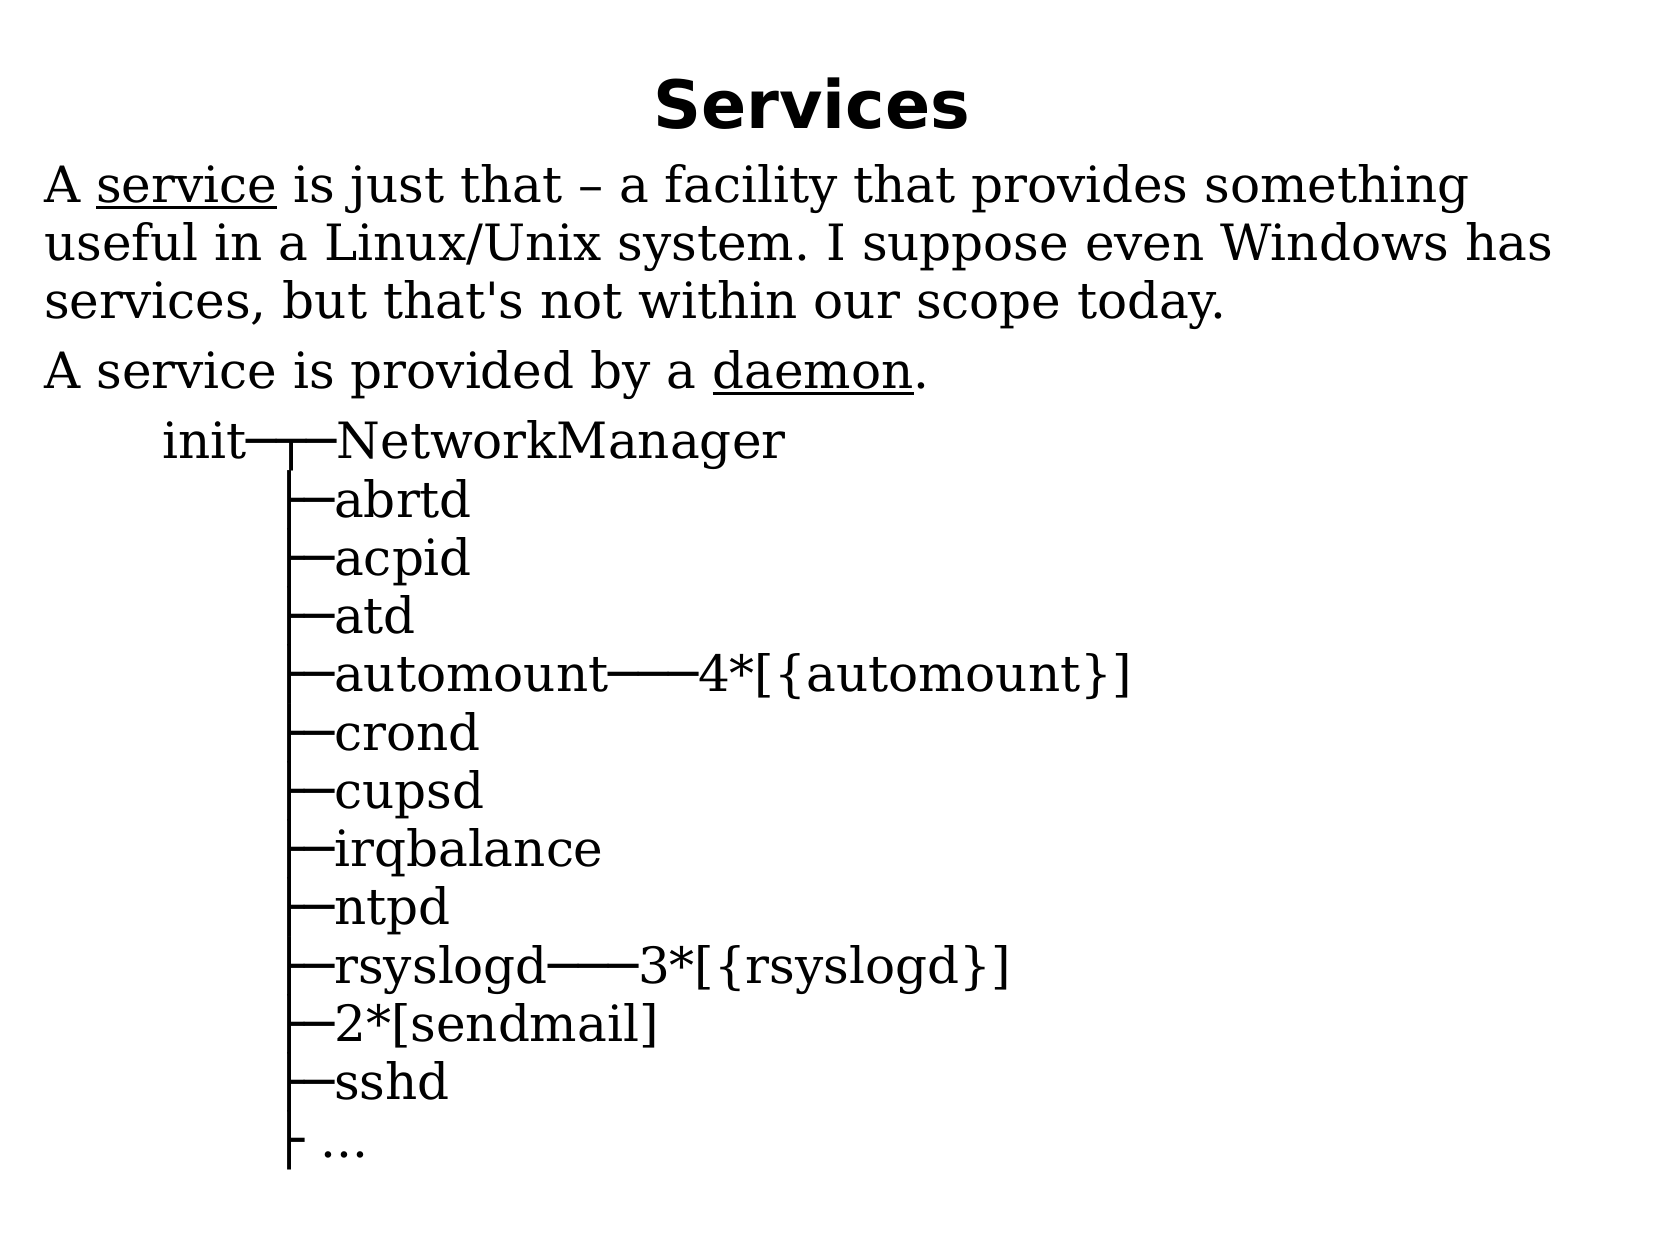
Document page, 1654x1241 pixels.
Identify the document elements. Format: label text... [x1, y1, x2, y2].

text_box Services A service is just that – a facility that provides something useful in a Linux/Unix system. I suppose even Windows has services, but that's not within our scope today. A service is provided by a daemon. init─┬─NetworkManager ├─abrtd ├─acpid ├─atd ├─automount───4*[{automount}] ├─crond ├─cupsd ├─irqbalance ├─ntpd ├─rsyslogd───3*[{rsyslogd}] ├─2*[sendmail] ├─sshd ├ ... [29, 59, 1595, 1177]
